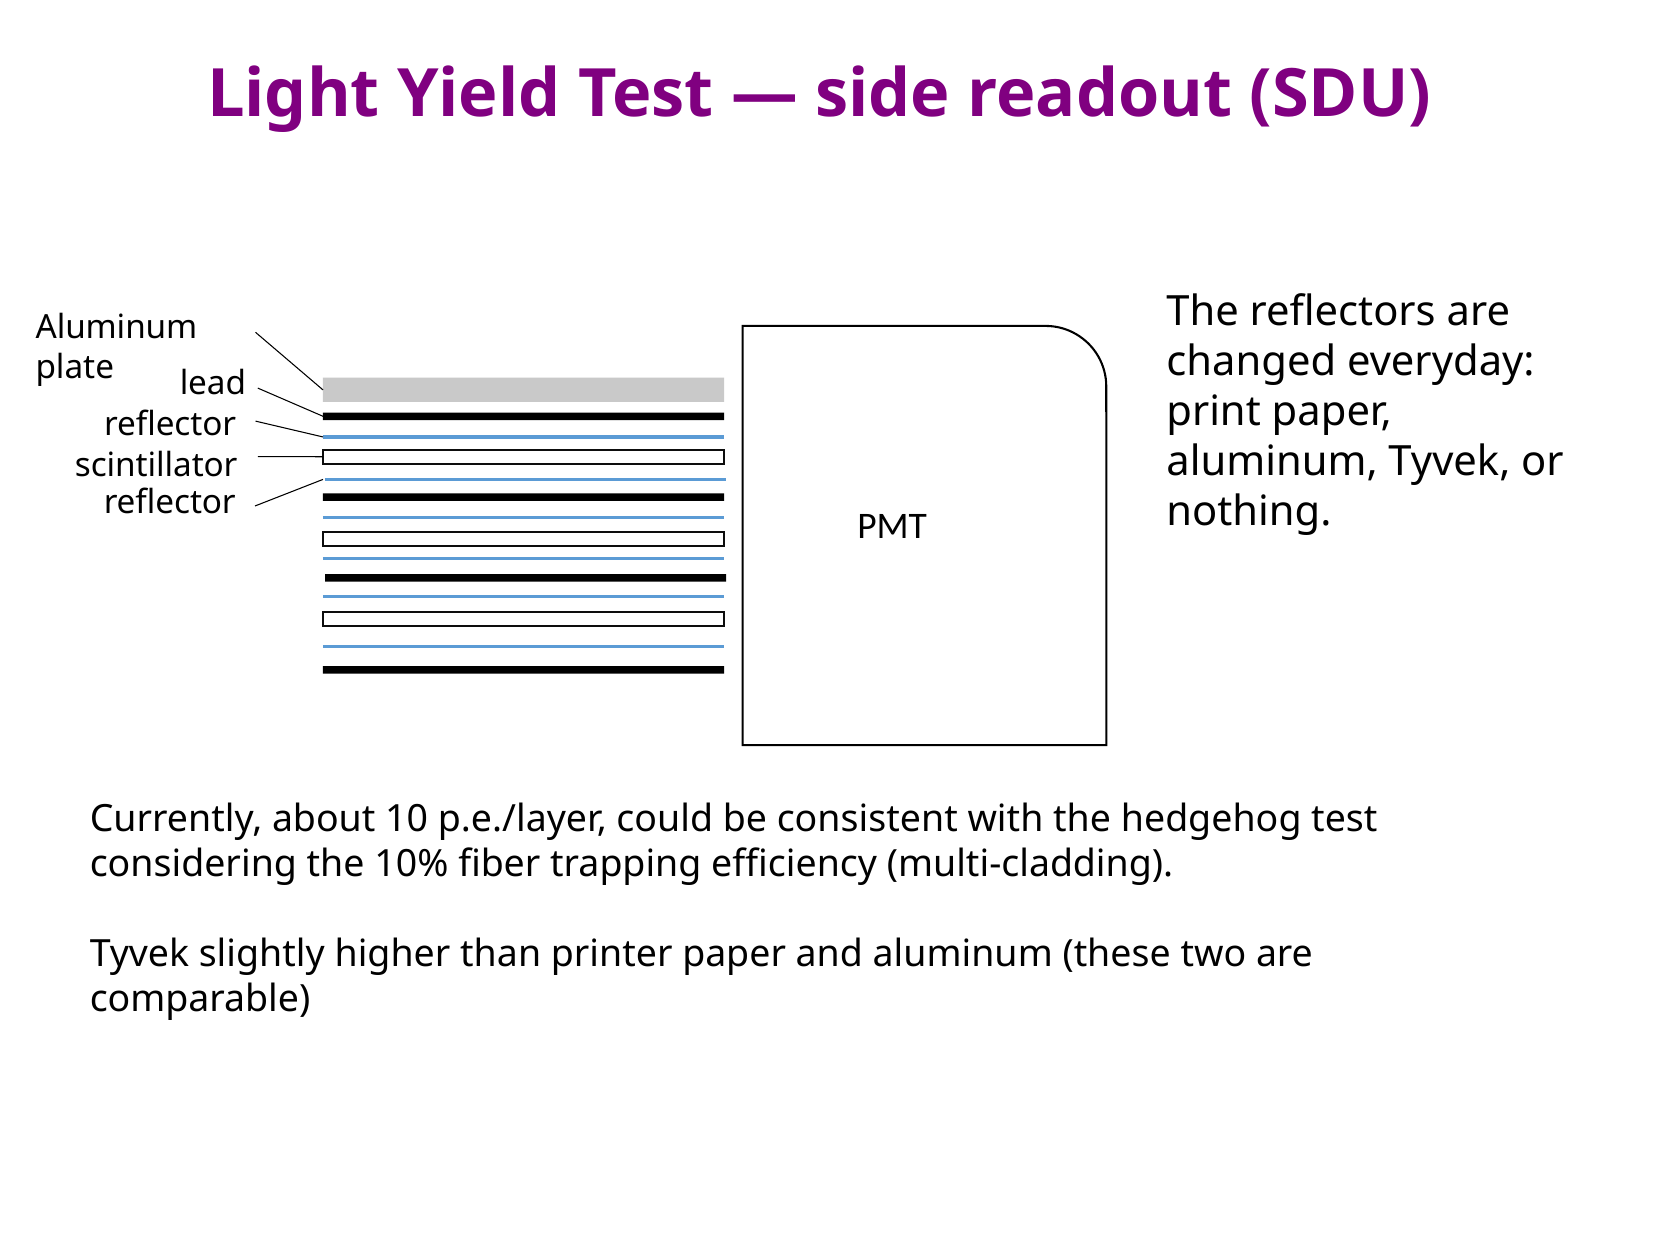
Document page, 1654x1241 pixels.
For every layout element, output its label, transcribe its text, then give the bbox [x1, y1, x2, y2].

text_box [322, 412, 725, 421]
text_box scintillator [59, 436, 272, 491]
text_box [322, 531, 725, 546]
text_box [325, 574, 727, 582]
text_box lead [165, 353, 267, 394]
text_box [742, 325, 1107, 746]
text_box [322, 449, 725, 464]
text_box [322, 611, 725, 626]
text_box [322, 493, 725, 501]
title Light Yield Test ― side readout (SDU) [4, 42, 1636, 181]
text_box The reflectors are changed everyday: print paper, aluminum, Tyvek, or nothing. [1151, 276, 1612, 542]
text_box [322, 377, 725, 402]
text_box PMT [842, 493, 1207, 554]
text_box reflector [89, 473, 301, 529]
text_box [322, 666, 725, 674]
text_box reflector [89, 394, 302, 450]
text_box Currently, about 10 p.e./layer, could be consistent with the hedgehog test considering the 10% fiber trapping efficiency (multi-cladding). Tyvek slightly higher than printer paper and aluminum (these two are comparable) [75, 786, 1516, 1027]
text_box Aluminum plate [20, 297, 288, 393]
text_box lead [230, 378, 240, 392]
